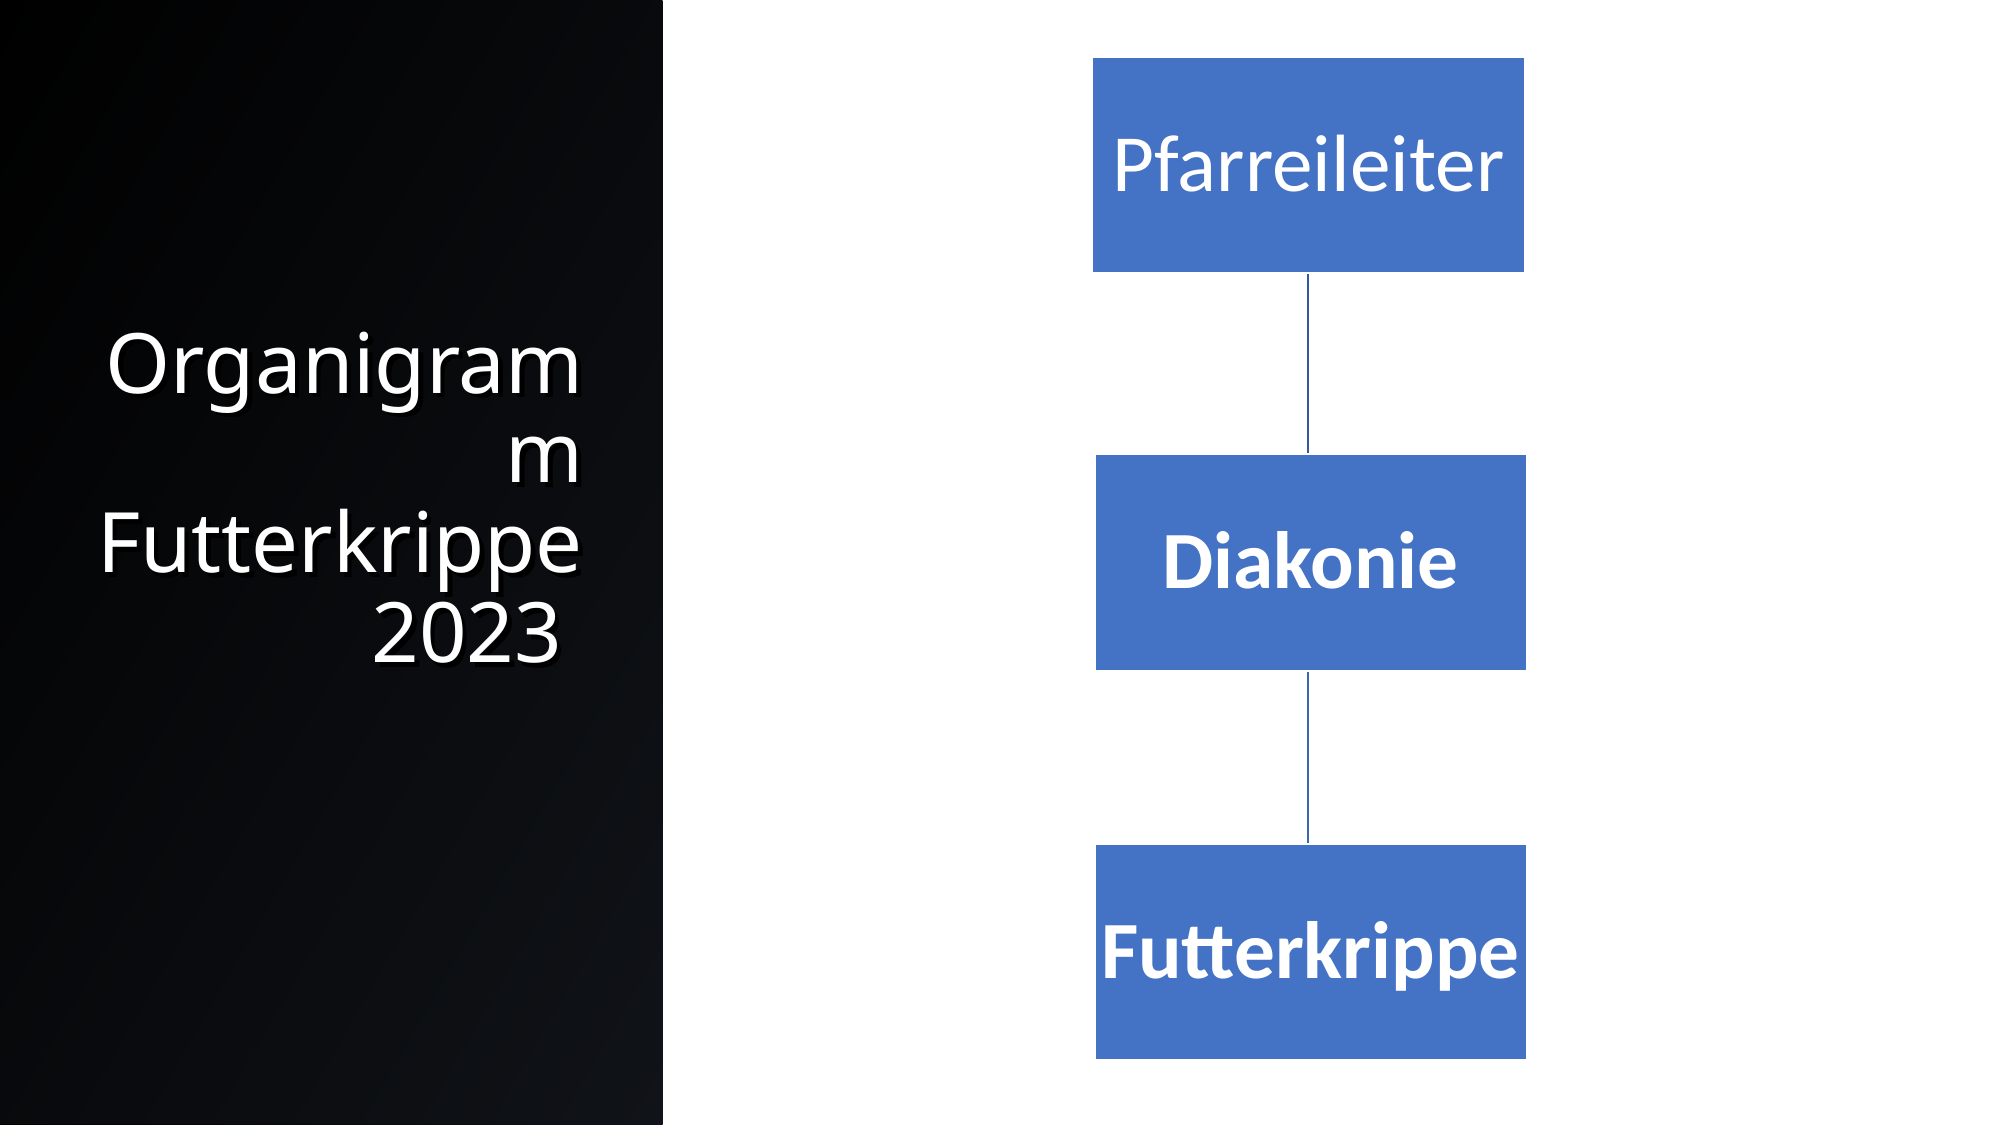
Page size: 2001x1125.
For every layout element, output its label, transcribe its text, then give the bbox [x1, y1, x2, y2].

text_box Pfarreileiter [1092, 56, 1525, 274]
text_box [0, 0, 2000, 1125]
text_box Organigramm Futterkrippe 2023 [82, 133, 608, 688]
text_box Diakonie [1094, 454, 1527, 671]
text_box Futterkrippe [1094, 843, 1527, 1060]
